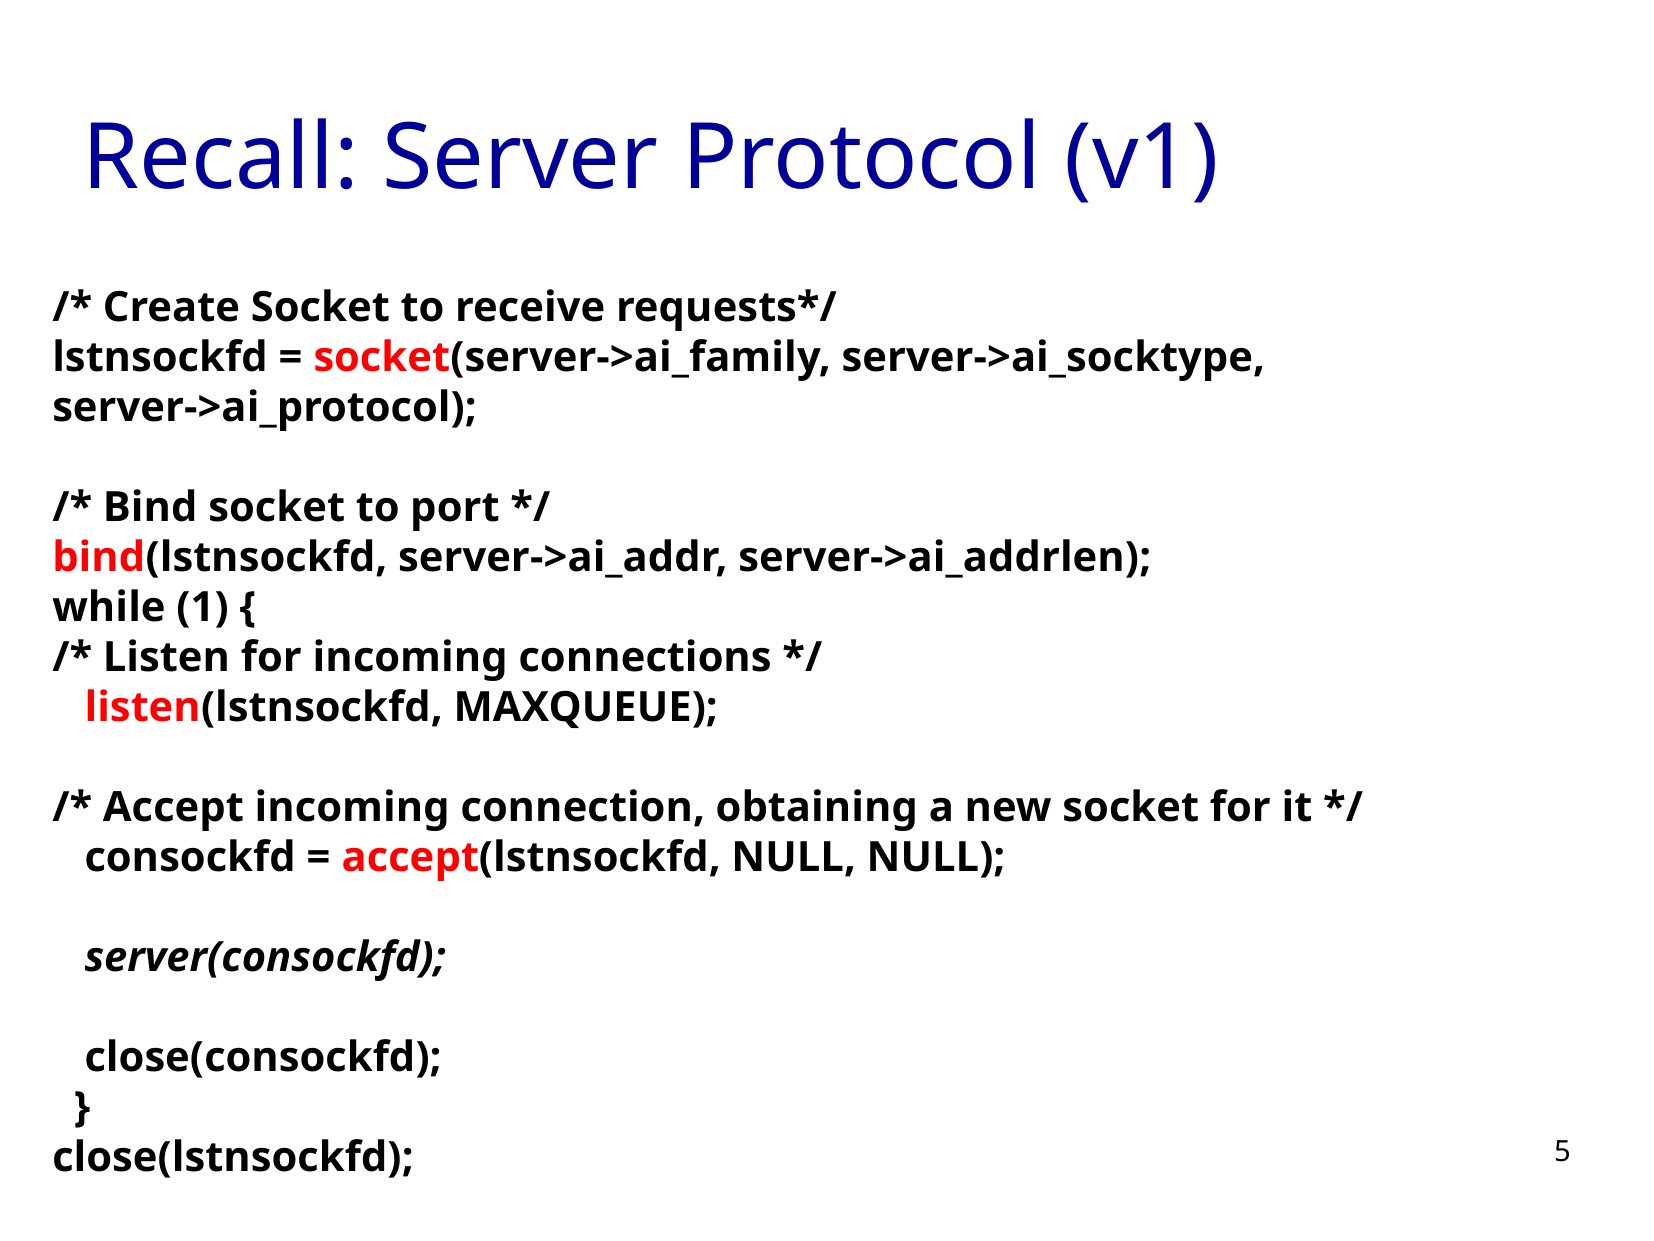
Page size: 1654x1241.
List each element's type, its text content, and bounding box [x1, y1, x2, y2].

title Recall: Server Protocol (v1) [82, 49, 1571, 257]
text_box /* Create Socket to receive requests*/ lstnsockfd = socket(server->ai_family, server->ai_socktype, server->ai_protocol); /* Bind socket to port */ bind(lstnsockfd, server->ai_addr, server->ai_addrlen); while (1) { /* Listen for incoming connections */ listen(lstnsockfd, MAXQUEUE); /* Accept incoming connection, obtaining a new socket for it */ consockfd = accept(lstnsockfd, NULL, NULL); server(consockfd); close(consockfd); } close(lstnsockfd); [37, 272, 1651, 1188]
